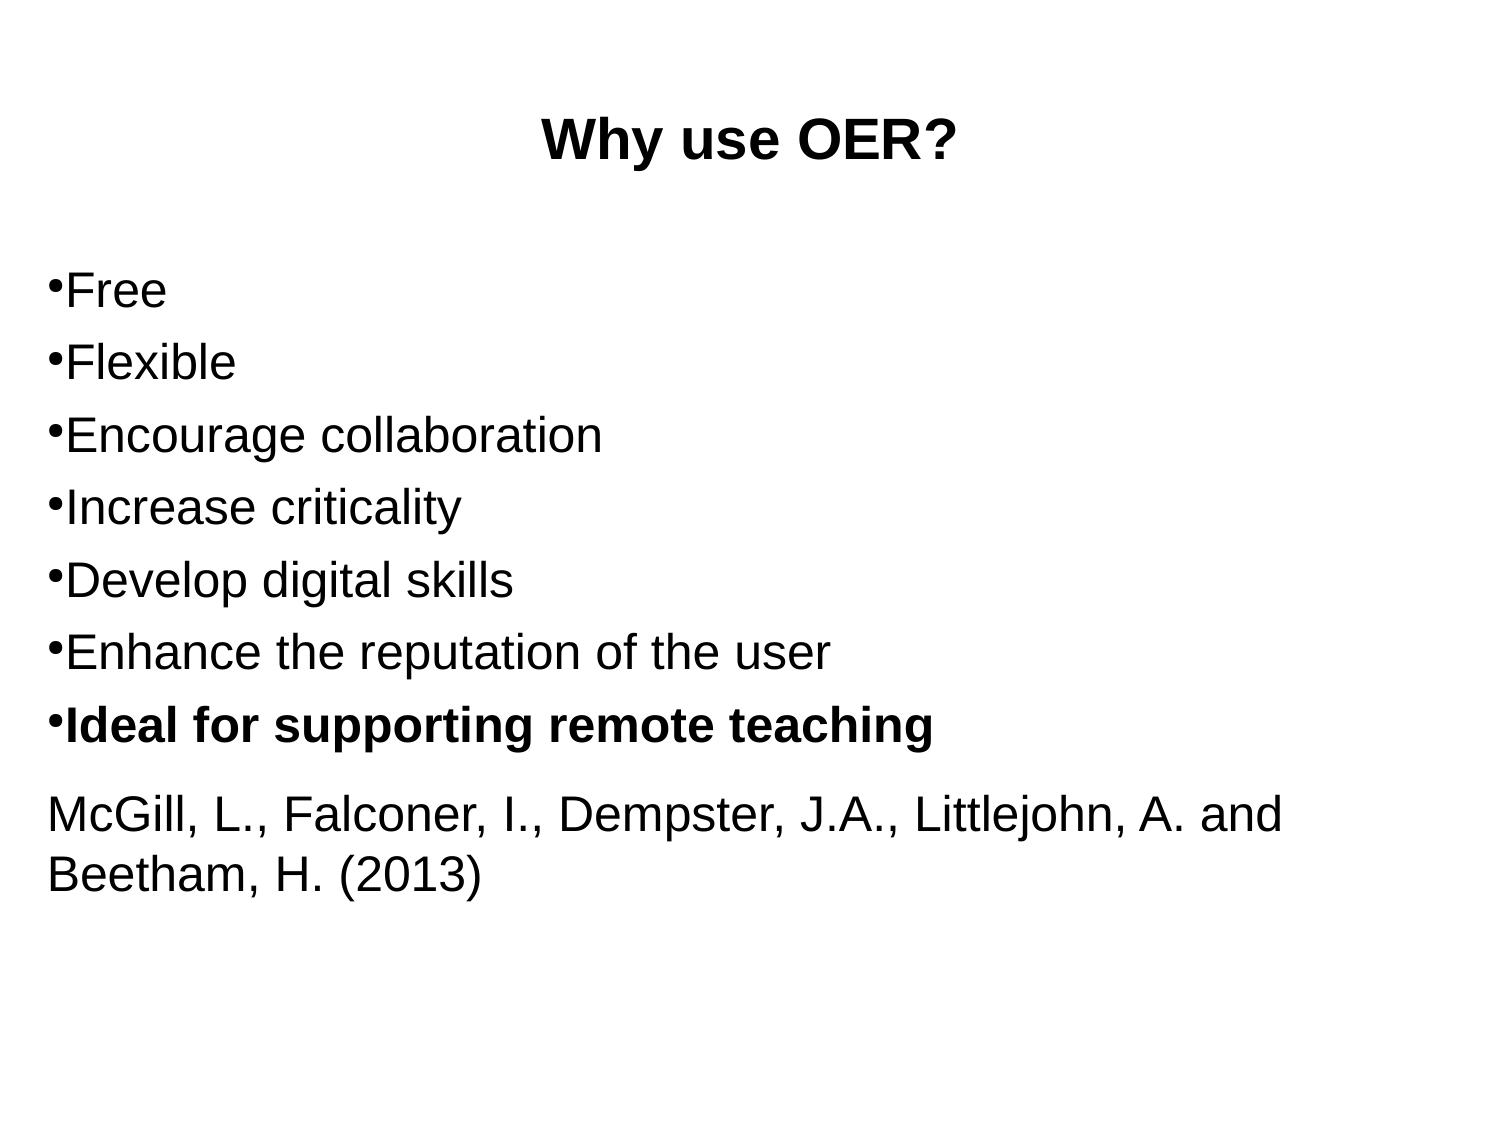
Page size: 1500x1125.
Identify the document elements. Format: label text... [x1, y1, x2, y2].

list Free Flexible Encourage collaboration Increase criticality Develop digital skills Enhance the reputation of the user Ideal for supporting remote teaching McGill, L., Falconer, I., Dempster, J.A., Littlejohn, A. and Beetham, H. (2013) [31, 177, 1382, 920]
title Why use OER? [75, 42, 1425, 231]
